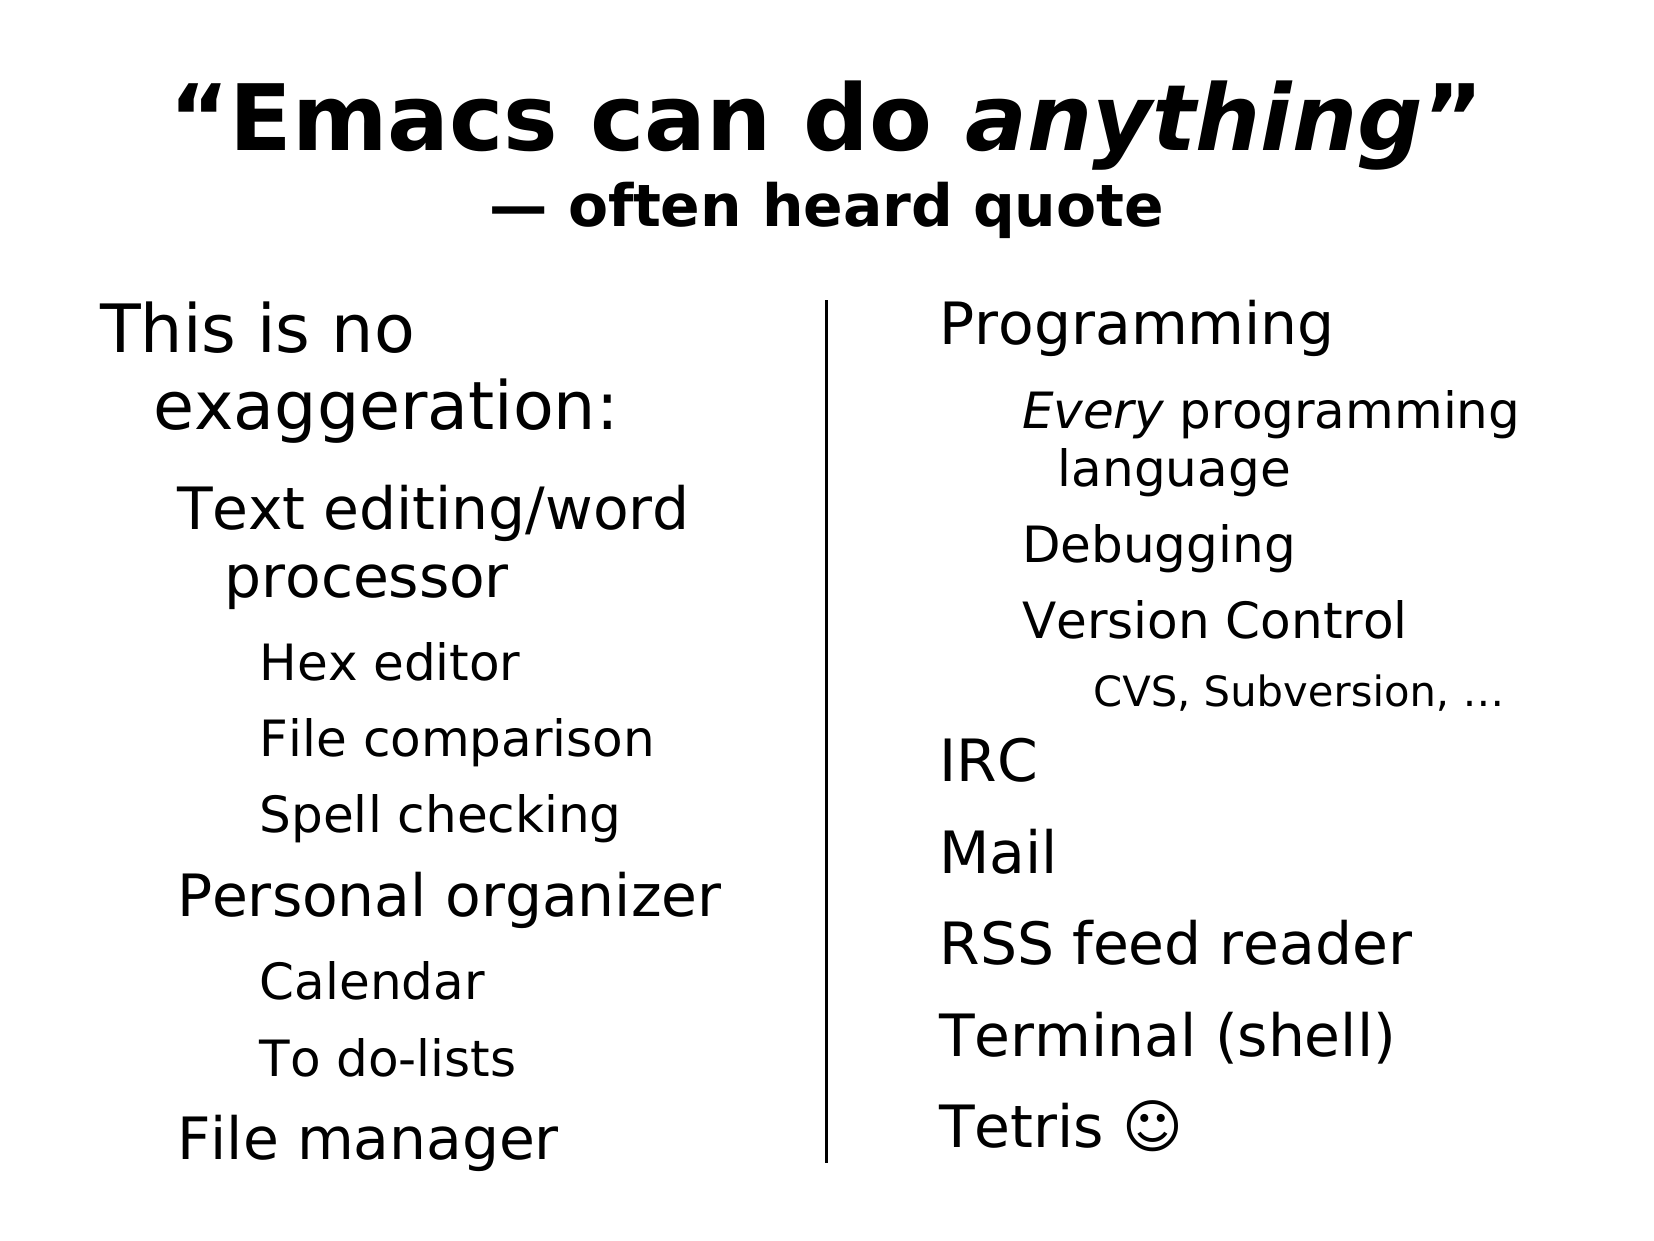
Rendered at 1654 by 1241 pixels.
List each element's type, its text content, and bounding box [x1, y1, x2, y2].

title “Emacs can do anything” — often heard quote [82, 49, 1571, 257]
list Programming Every programming language Debugging Version Control CVS, Subversion, … IRC Mail RSS feed reader Terminal (shell) Tetris ☺ [845, 290, 1572, 1162]
list This is no exaggeration: Text editing/word processor Hex editor File comparison Spell checking Personal organizer Calendar To do-lists File manager [82, 290, 809, 1174]
